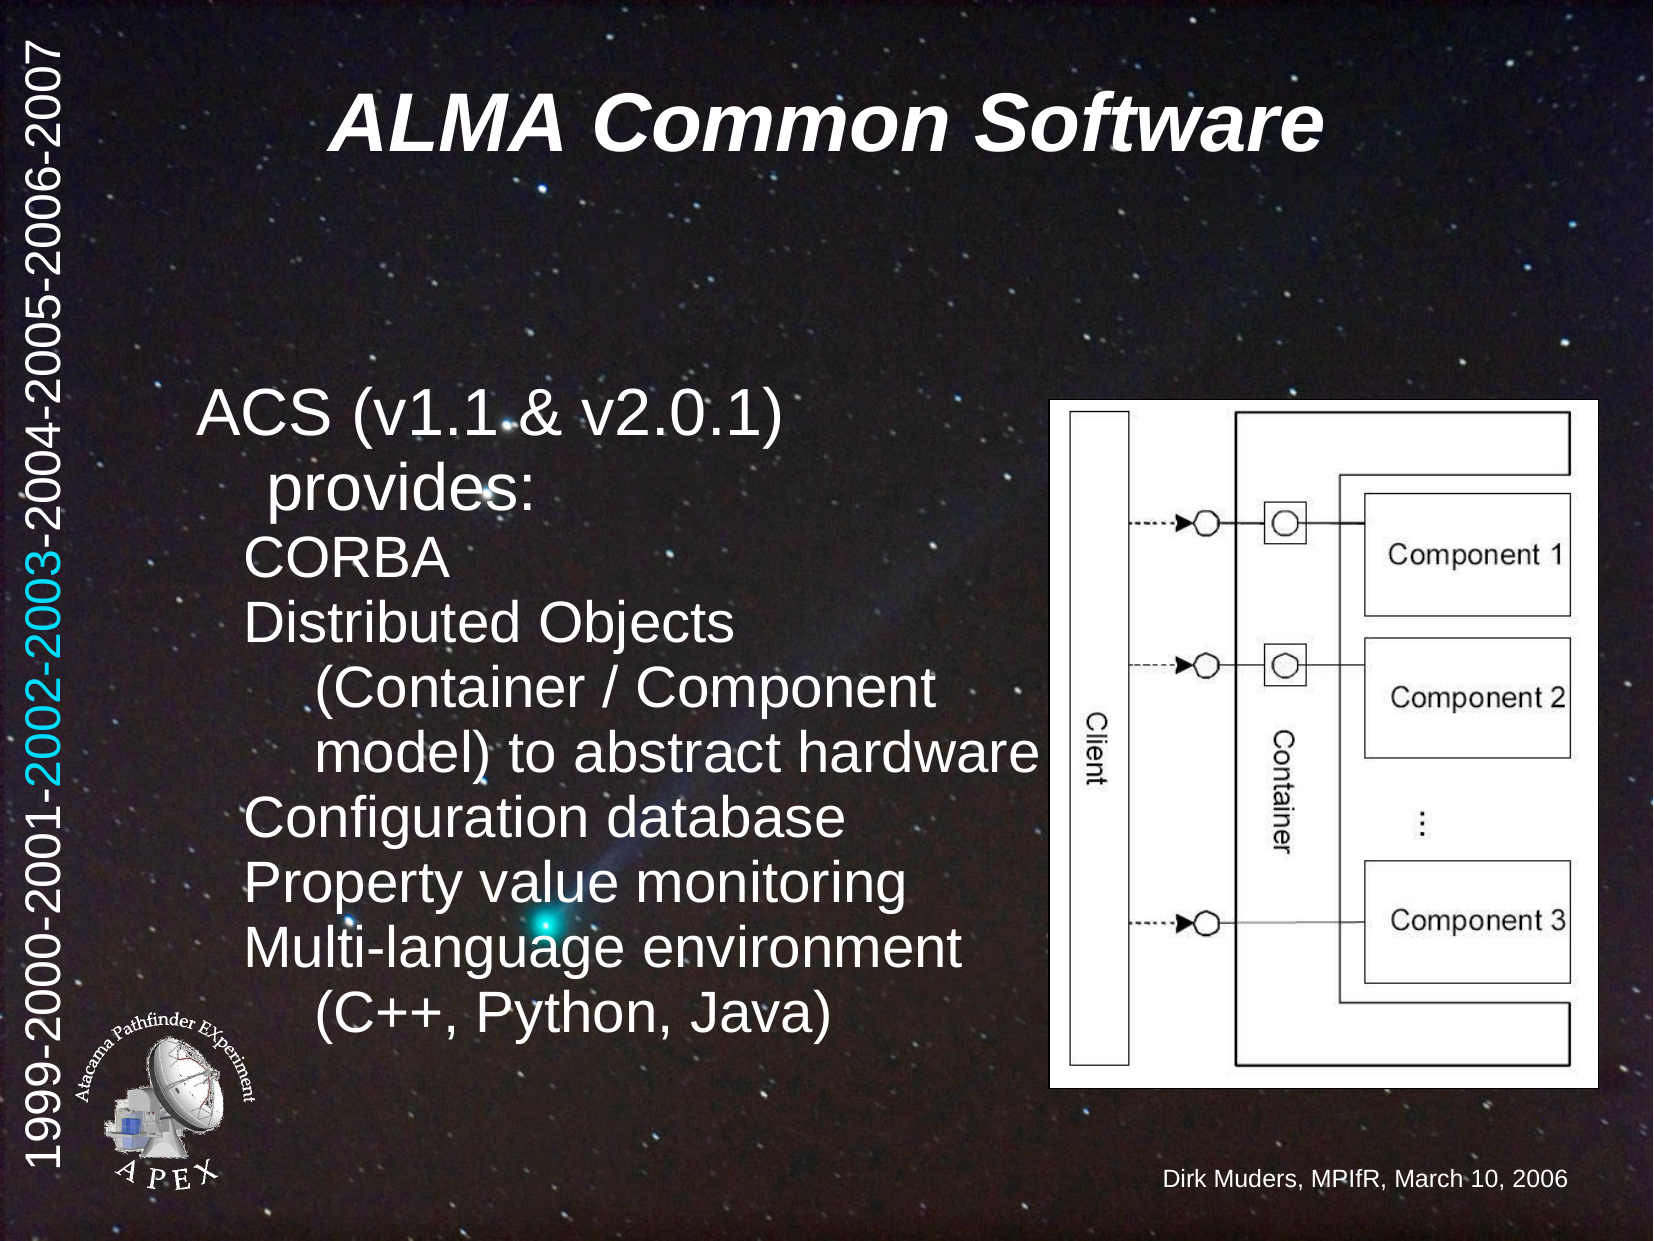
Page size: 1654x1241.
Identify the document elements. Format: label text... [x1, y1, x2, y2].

text_box 1999-2000-2001-2002-2003-2004-2005-2006-2007 [14, 38, 76, 1172]
title ALMA Common Software [121, 19, 1534, 227]
picture [0, 0, 1653, 1241]
list ACS (v1.1 & v2.0.1) provides: CORBA Distributed Objects (Container / Component model) to abstract hardware Configuration database Property value monitoring Multi-language environment (C++, Python, Java) [184, 375, 1051, 1126]
